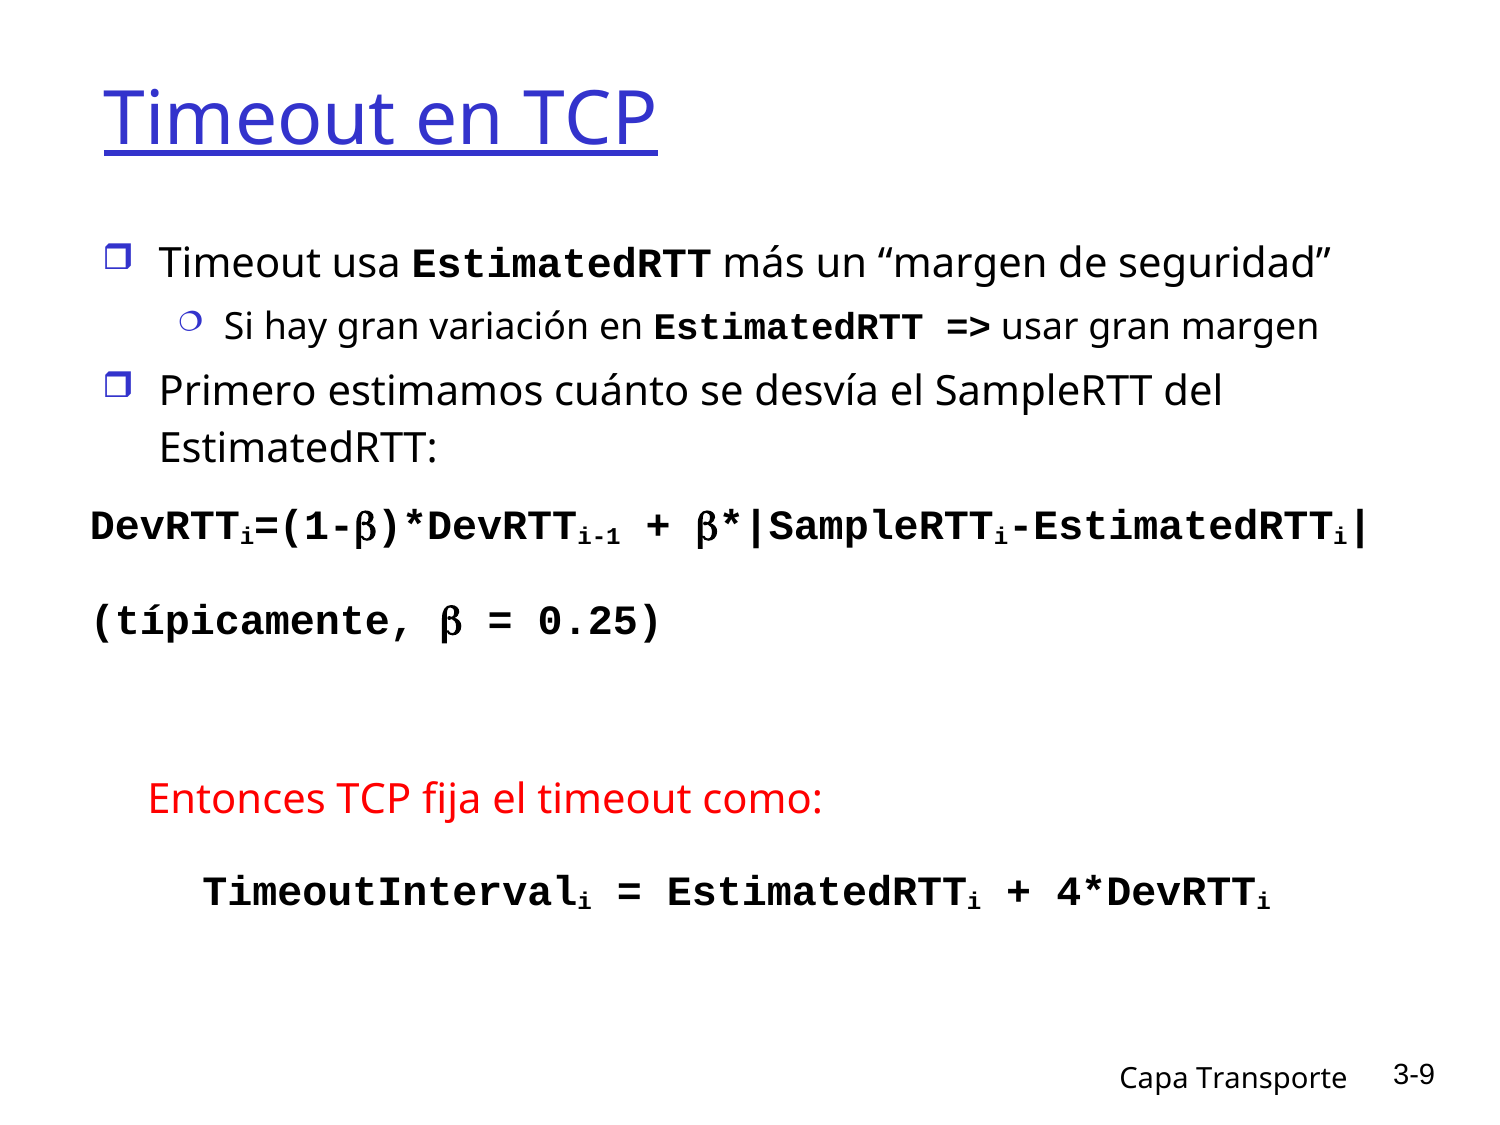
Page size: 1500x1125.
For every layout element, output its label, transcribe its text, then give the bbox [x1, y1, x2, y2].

title Timeout en TCP [89, 21, 1365, 210]
text_box DevRTTi=(1-)*DevRTTi-1 + *|SampleRTTi-EstimatedRTTi| (típicamente,  = 0.25) [74, 497, 1463, 655]
text_box Entonces TCP fija el timeout como: [132, 761, 839, 834]
text_box TimeoutIntervali = EstimatedRTTi + 4*DevRTTi [187, 862, 1286, 926]
list Timeout usa EstimatedRTT más un “margen de seguridad” Si hay gran variación en EstimatedRTT => usar gran margen Primero estimamos cuánto se desvía el SampleRTT del EstimatedRTT: [87, 224, 1426, 497]
